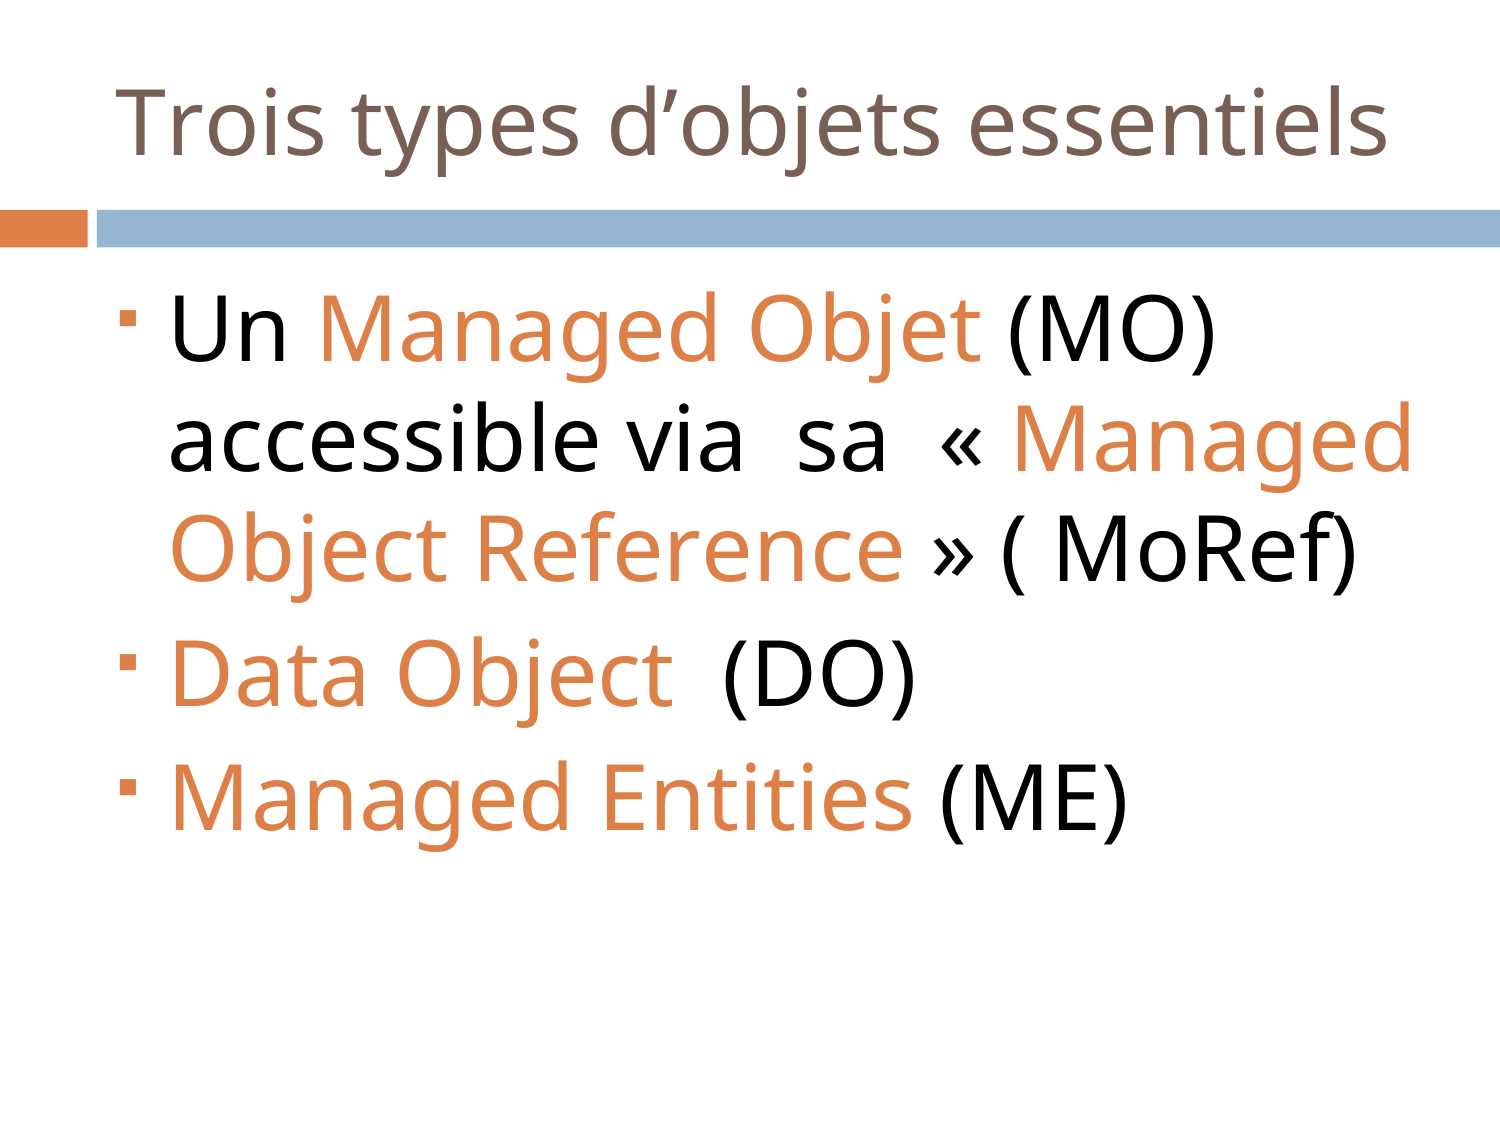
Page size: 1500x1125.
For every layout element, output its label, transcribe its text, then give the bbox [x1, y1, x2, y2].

title Trois types d’objets essentiels [100, 37, 1438, 201]
list Un Managed Objet (MO) accessible via sa « Managed Object Reference » ( MoRef) Data Object (DO) Managed Entities (ME) [100, 262, 1438, 1055]
